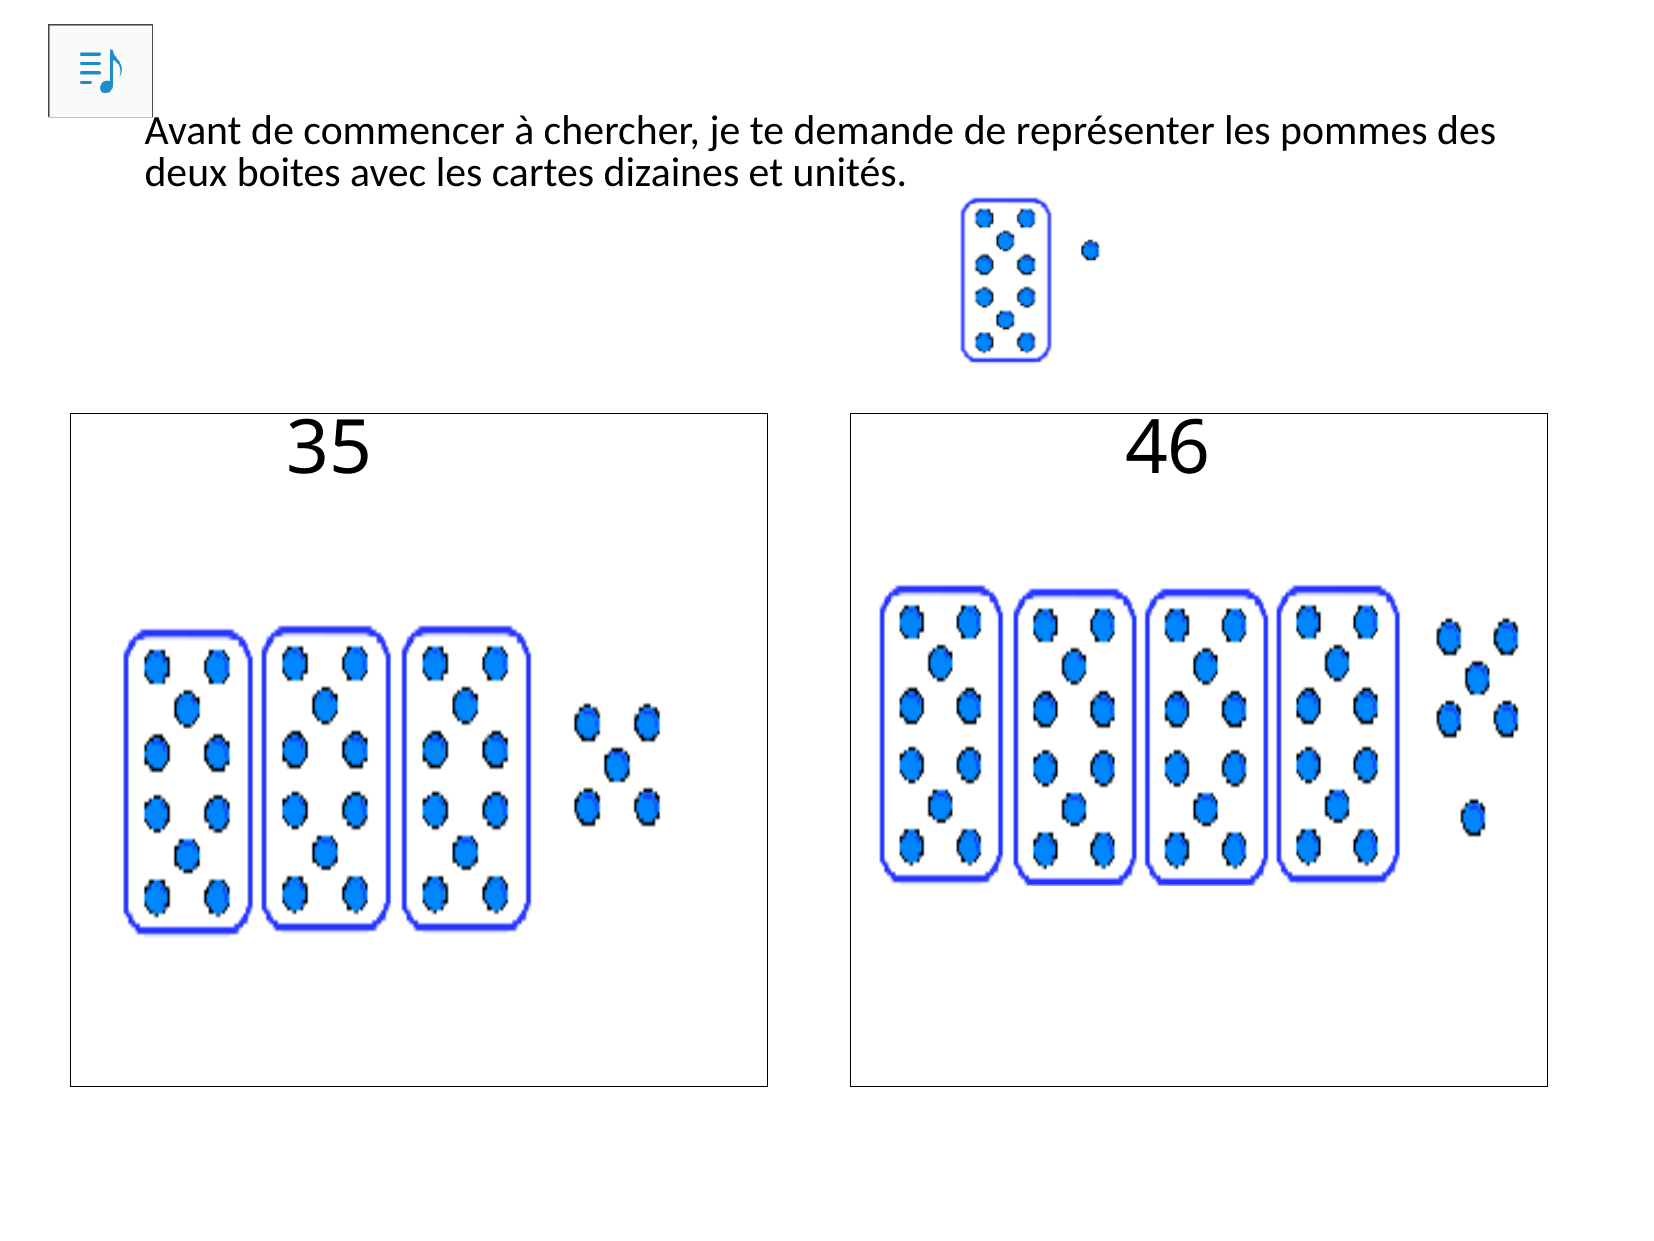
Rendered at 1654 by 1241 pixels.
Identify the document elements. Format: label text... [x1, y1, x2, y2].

picture [874, 564, 1536, 886]
picture [956, 193, 1121, 378]
picture [106, 614, 697, 945]
text_box Avant de commencer à chercher, je te demande de représenter les pommes des deux boites avec les cartes dizaines et unités. [129, 106, 1536, 284]
text_box 35 [271, 385, 556, 544]
text_box 46 [1110, 385, 1394, 544]
text_box [47, 23, 154, 119]
